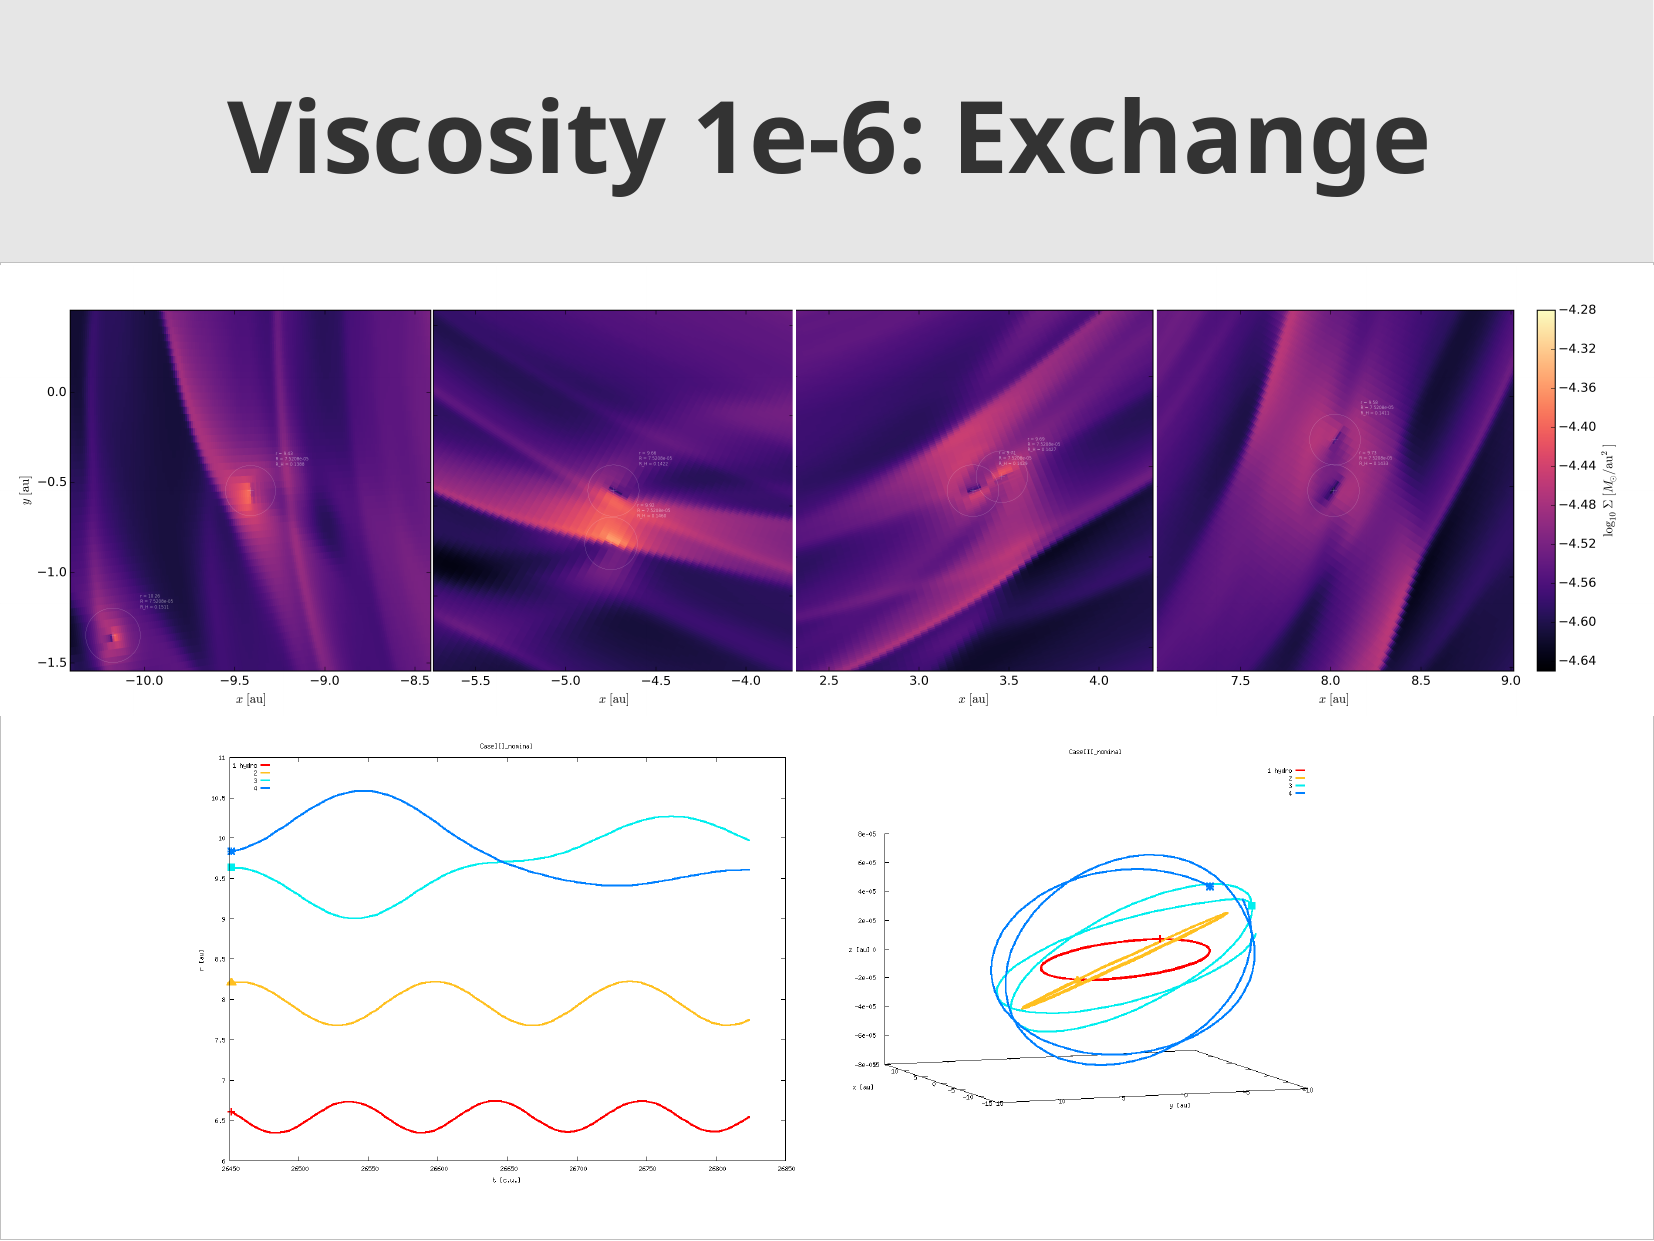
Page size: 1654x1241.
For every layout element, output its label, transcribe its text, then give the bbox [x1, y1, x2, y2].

picture [796, 265, 1654, 716]
title Viscosity 1e-6: Exchange [124, 31, 1537, 239]
picture [195, 734, 1396, 1186]
picture [0, 265, 793, 716]
